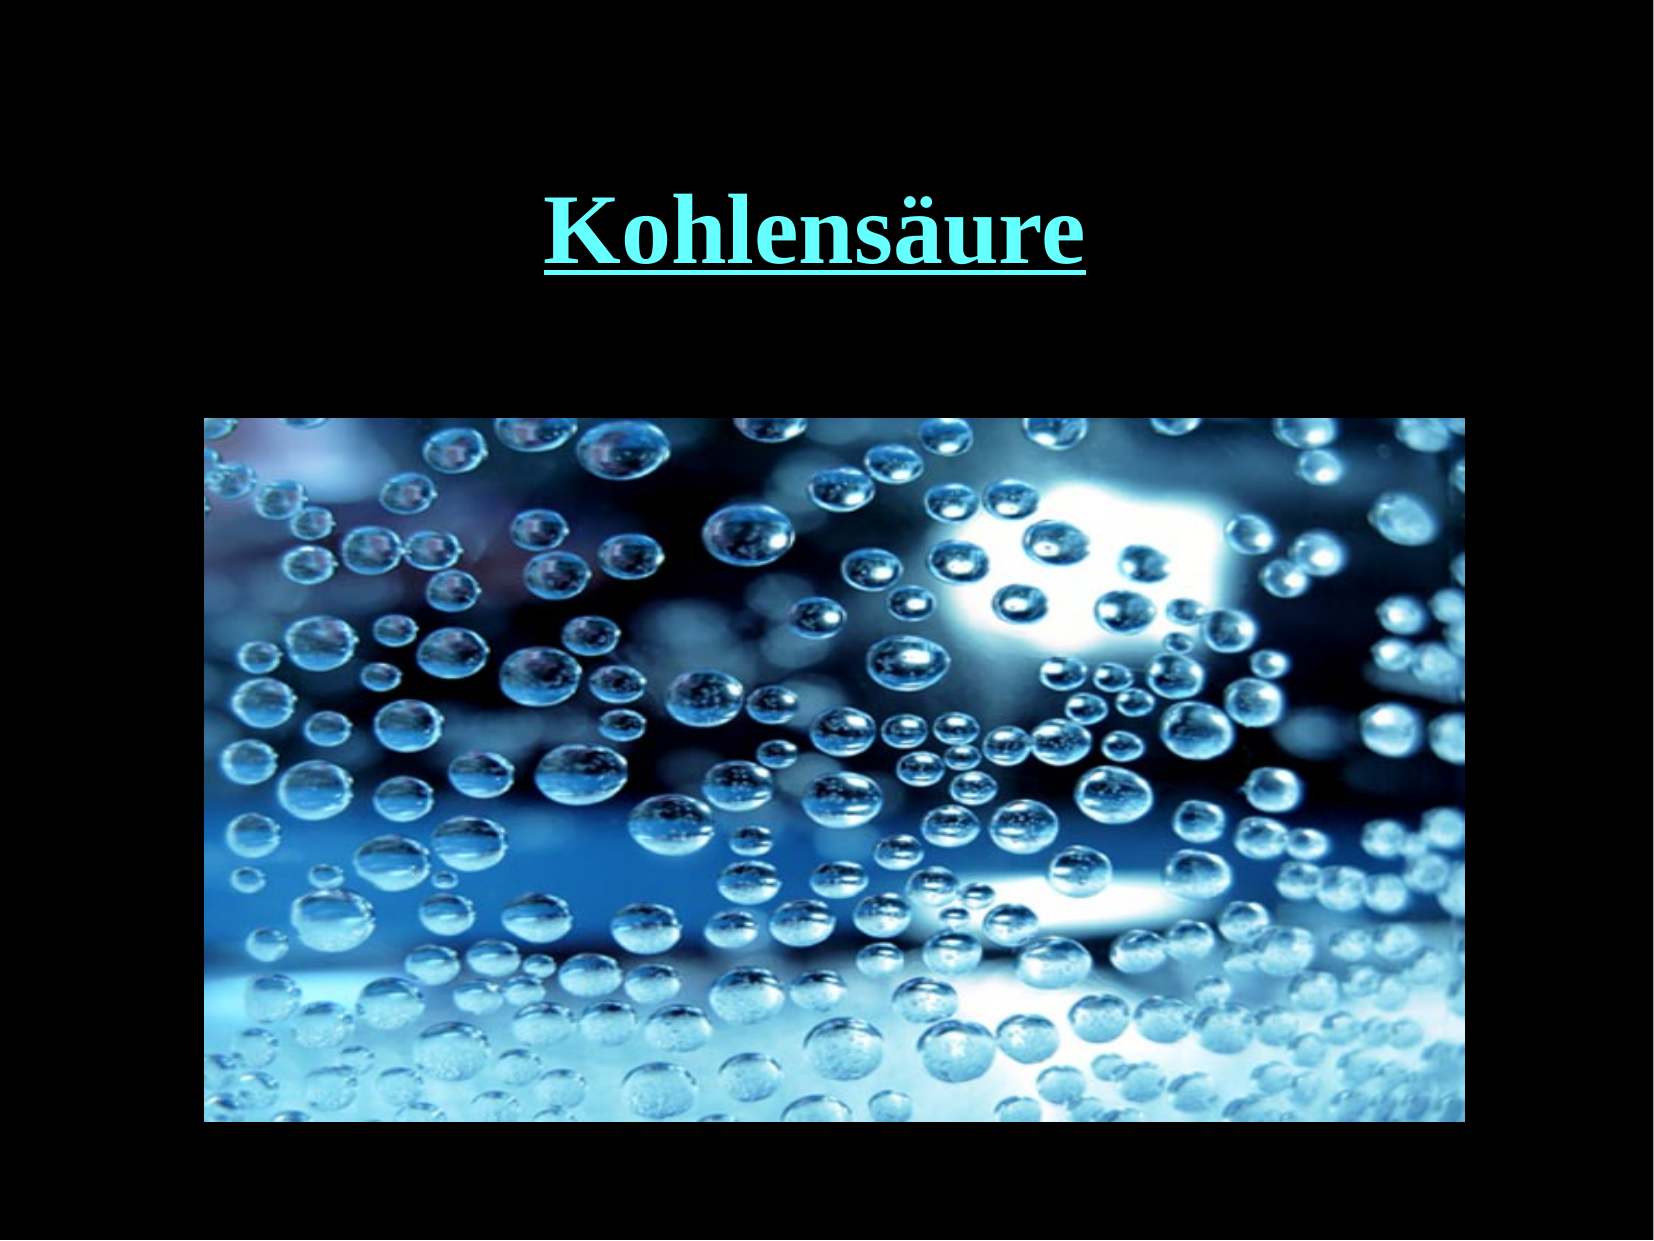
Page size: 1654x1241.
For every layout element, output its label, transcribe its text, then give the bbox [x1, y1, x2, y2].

picture [204, 418, 1465, 1123]
subtitle Kohlensäure [70, 47, 1560, 414]
